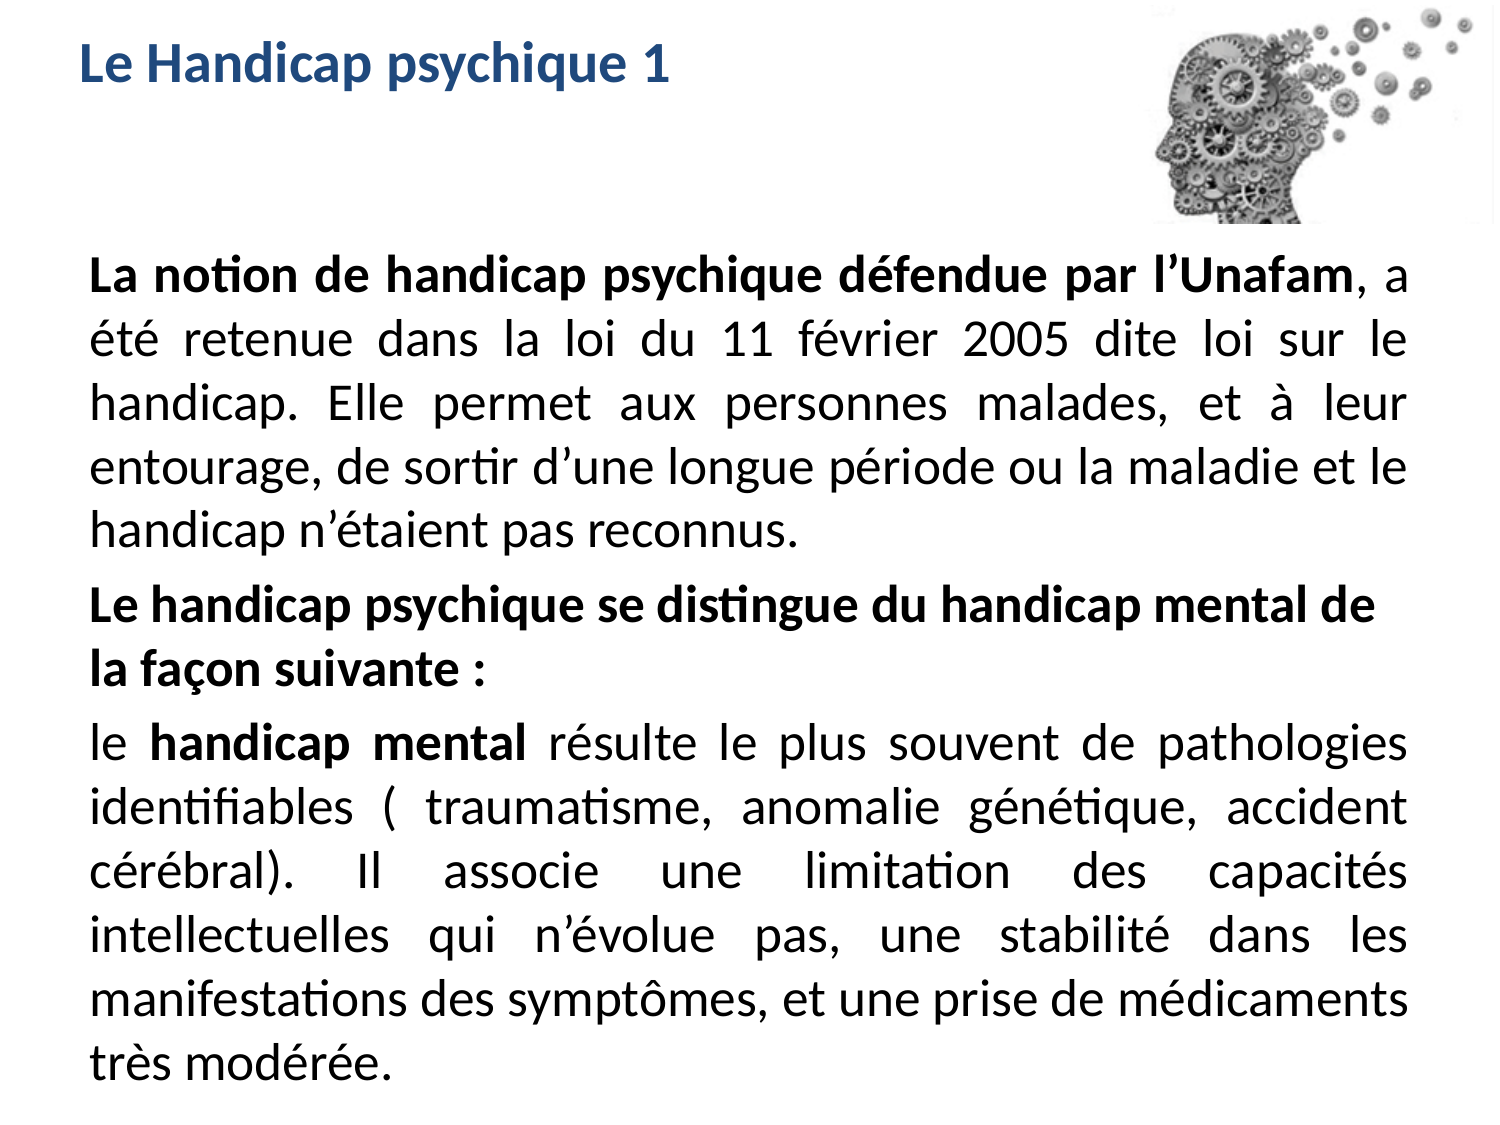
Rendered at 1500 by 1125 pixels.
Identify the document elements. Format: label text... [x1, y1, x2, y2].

title Le Handicap psychique 1 [64, 30, 1138, 88]
picture [1138, 5, 1494, 224]
list La notion de handicap psychique défendue par l’Unafam, a été retenue dans la loi du 11 février 2005 dite loi sur le handicap. Elle permet aux personnes malades, et à leur entourage, de sortir d’une longue période ou la maladie et le handicap n’étaient pas reconnus. Le handicap psychique se distingue du handicap mental de la façon suivante : le handicap mental résulte le plus souvent de pathologies identifiables ( traumatisme, anomalie génétique, accident cérébral). Il associe une limitation des capacités intellectuelles qui n’évolue pas, une stabilité dans les manifestations des symptômes, et une prise de médicaments très modérée. [75, 231, 1425, 1106]
